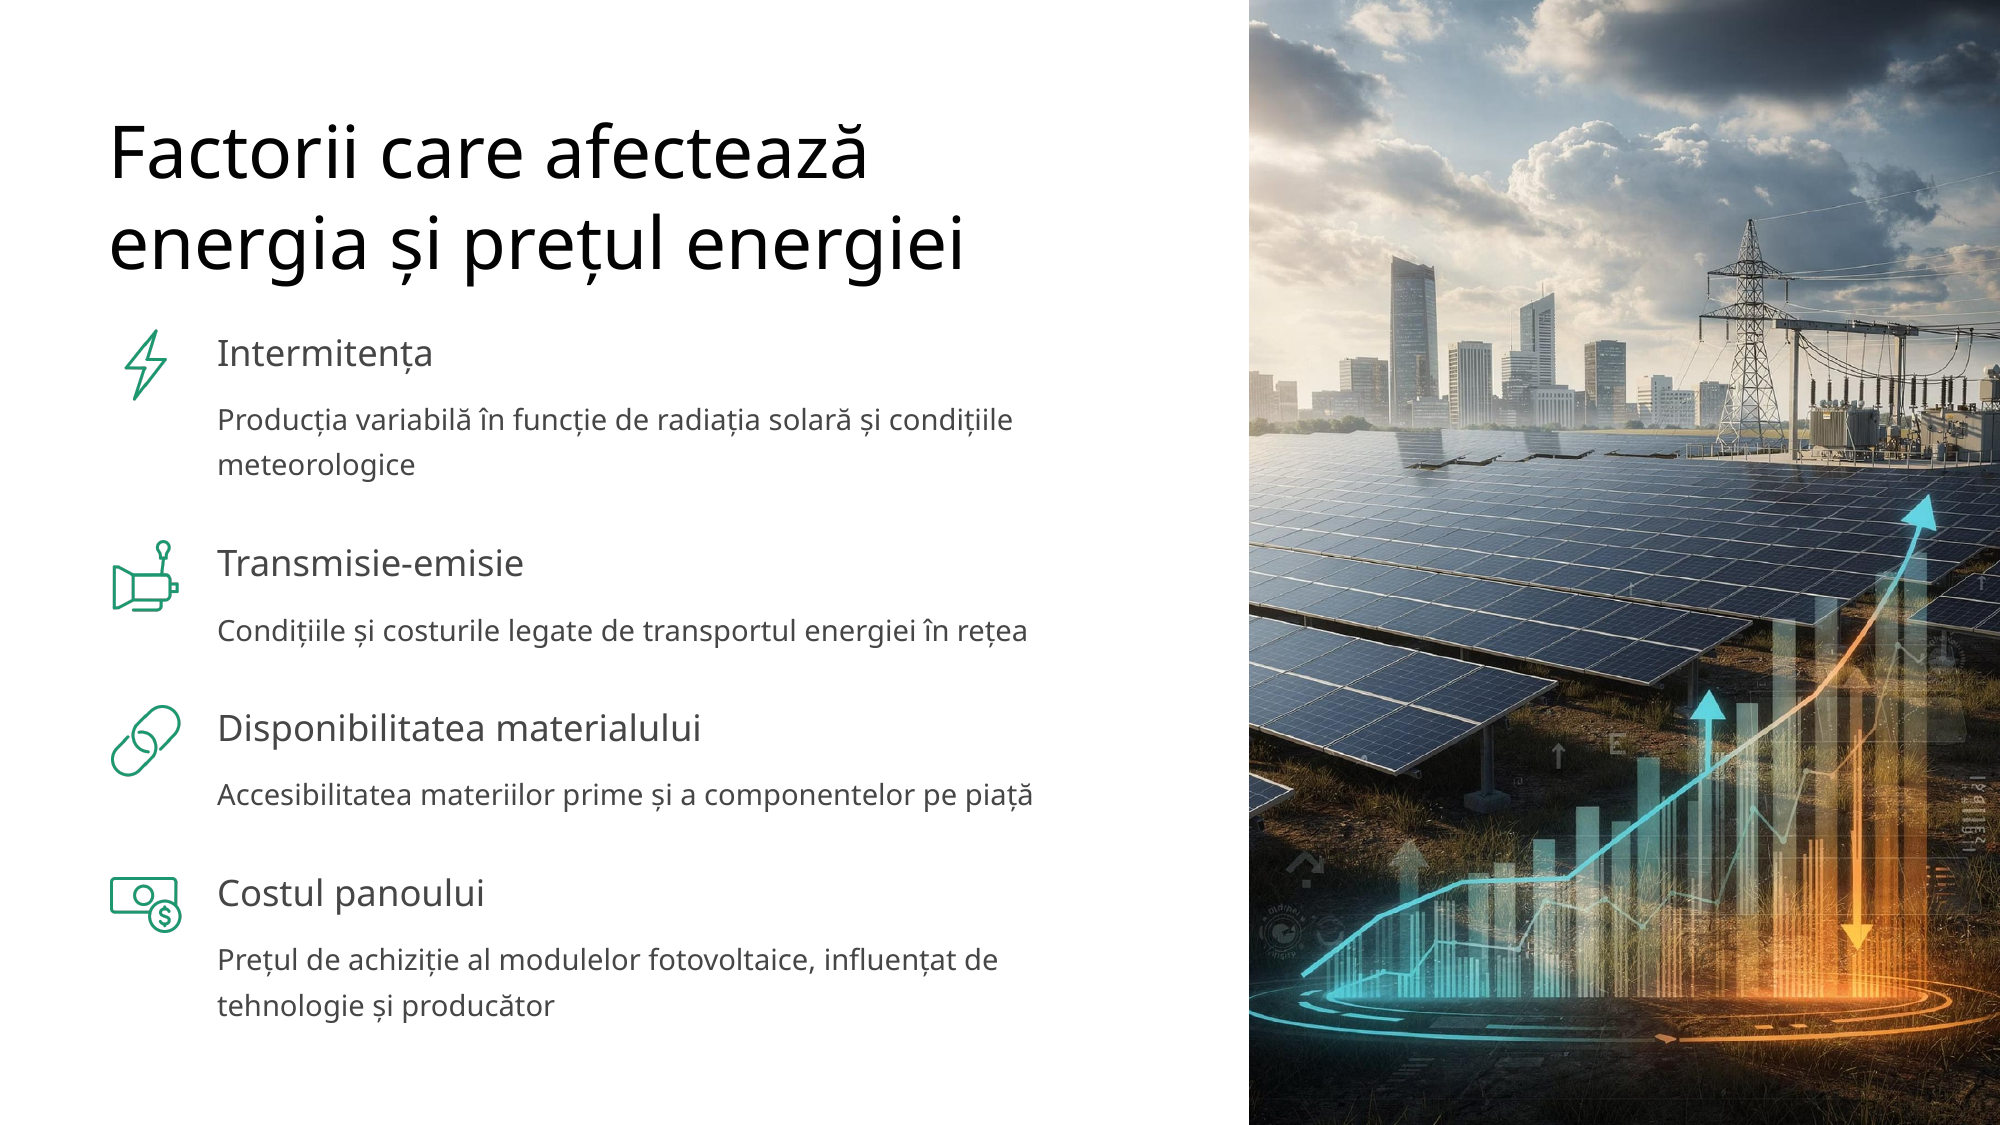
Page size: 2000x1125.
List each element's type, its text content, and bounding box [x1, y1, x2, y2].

text_box Transmisie-emisie [217, 538, 586, 585]
text_box Intermitența [217, 328, 586, 375]
picture [108, 328, 183, 402]
text_box Prețul de achiziție al modulelor fotovoltaice, influențat de tehnologie și producător [217, 930, 1142, 1023]
text_box Accesibilitatea materiilor prime și a componentelor pe piață [217, 766, 1142, 813]
text_box Disponibilitatea materialului [217, 703, 716, 750]
text_box Factorii care afectează energia și prețul energiei [108, 102, 1142, 287]
text_box Producția variabilă în funcție de radiația solară și condițiile meteorologice [217, 390, 1142, 483]
picture [1249, 0, 2000, 1125]
picture [108, 868, 183, 942]
text_box Condițiile și costurile legate de transportul energiei în rețea [217, 601, 1142, 648]
picture [108, 538, 183, 613]
picture [108, 703, 183, 778]
text_box Costul panoului [217, 868, 586, 915]
